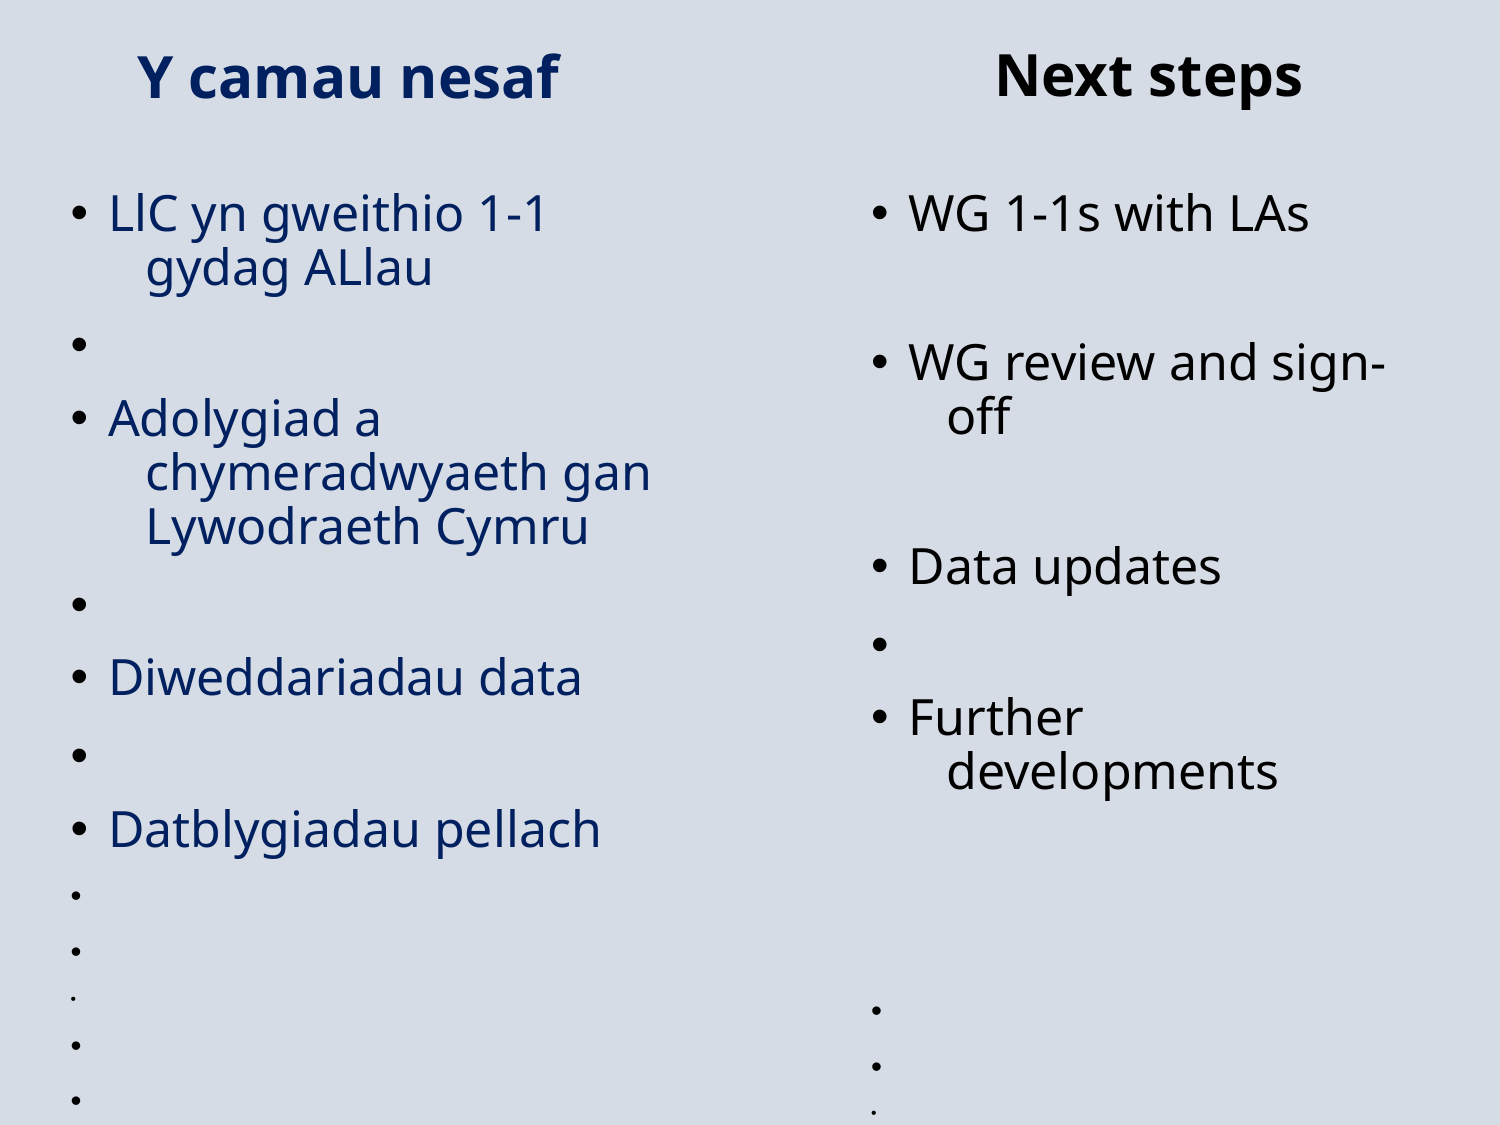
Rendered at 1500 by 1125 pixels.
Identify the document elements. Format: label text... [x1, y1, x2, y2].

list LlC yn gweithio 1-1 gydag ALlau Adolygiad a chymeradwyaeth gan Lywodraeth Cymru Diweddariadau data Datblygiadau pellach [55, 180, 696, 895]
title Y camau nesaf [55, 1, 642, 158]
text_box WG 1-1s with LAs WG review and sign-off Data updates Further developments [856, 180, 1445, 861]
text_box Next steps [856, 0, 1442, 156]
